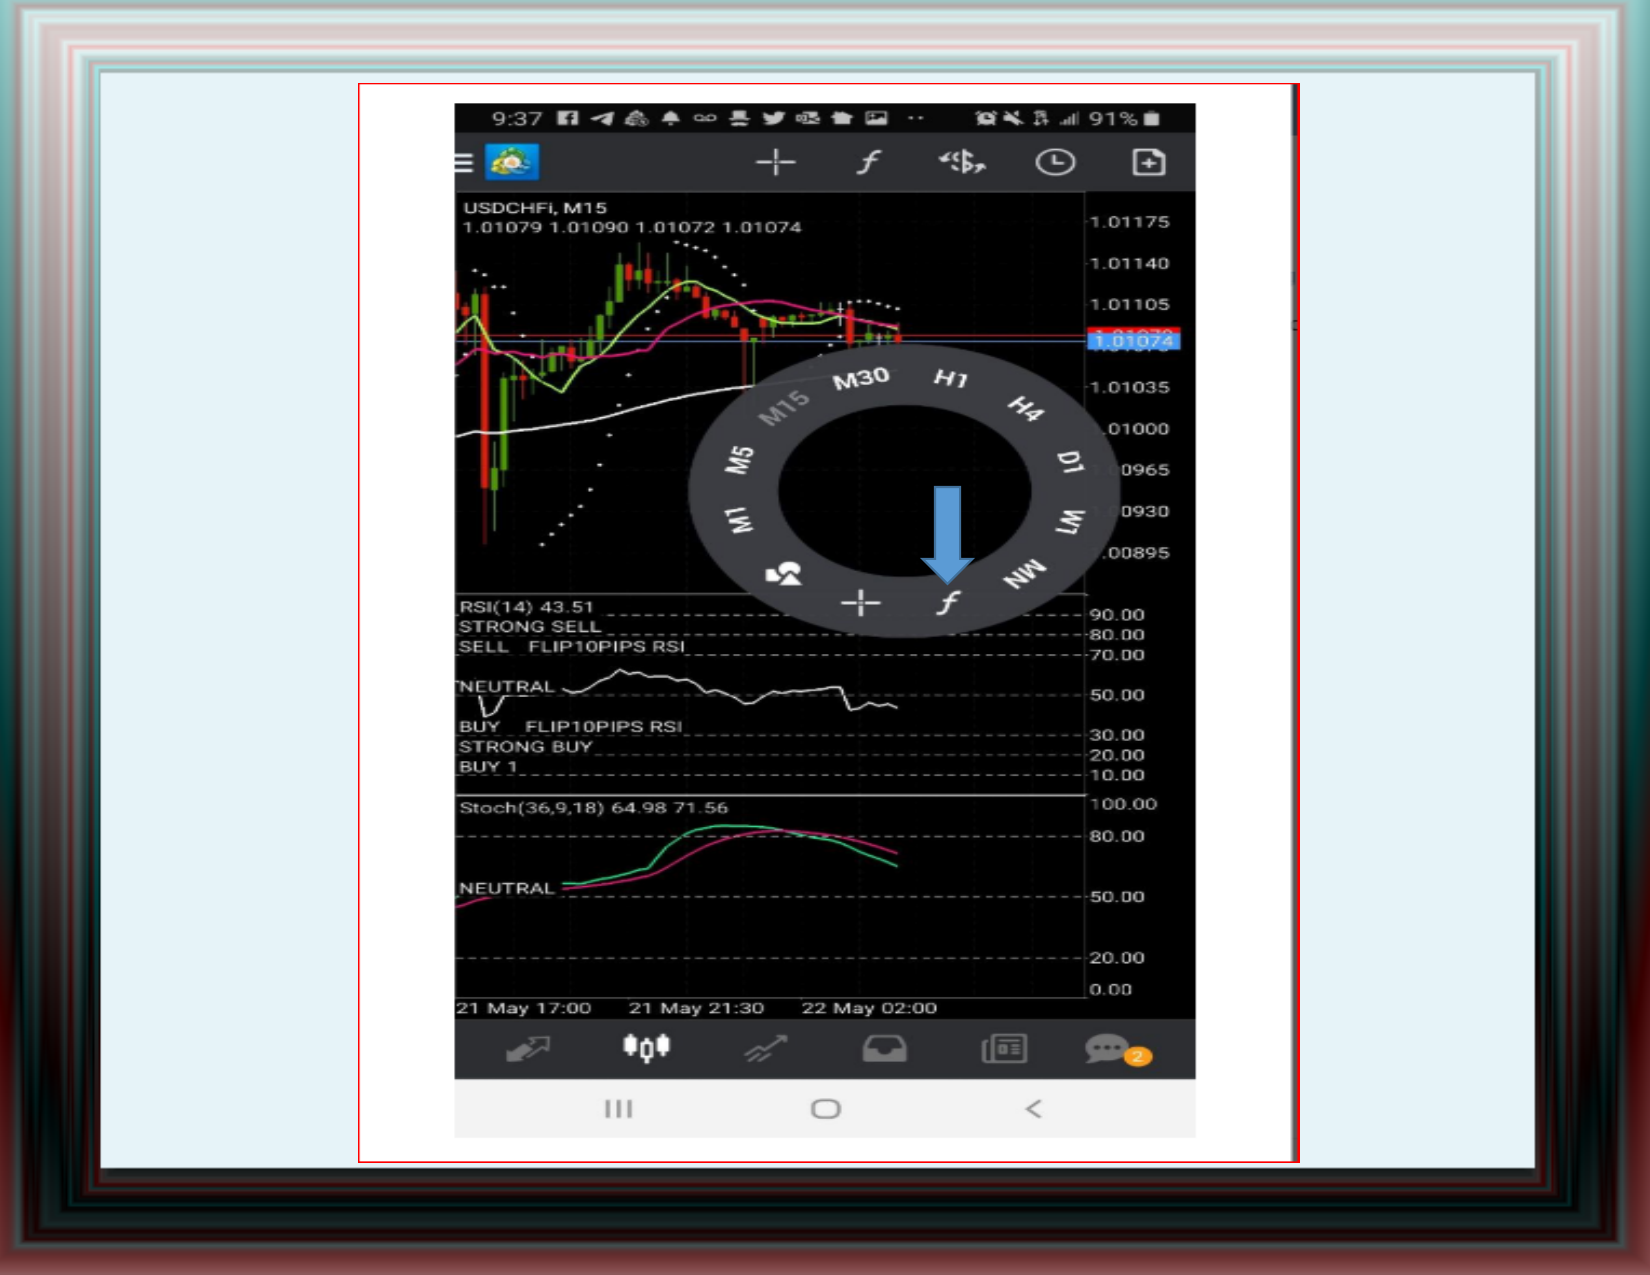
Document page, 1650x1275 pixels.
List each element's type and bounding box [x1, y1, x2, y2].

picture [358, 83, 1300, 1163]
text_box [922, 487, 973, 584]
